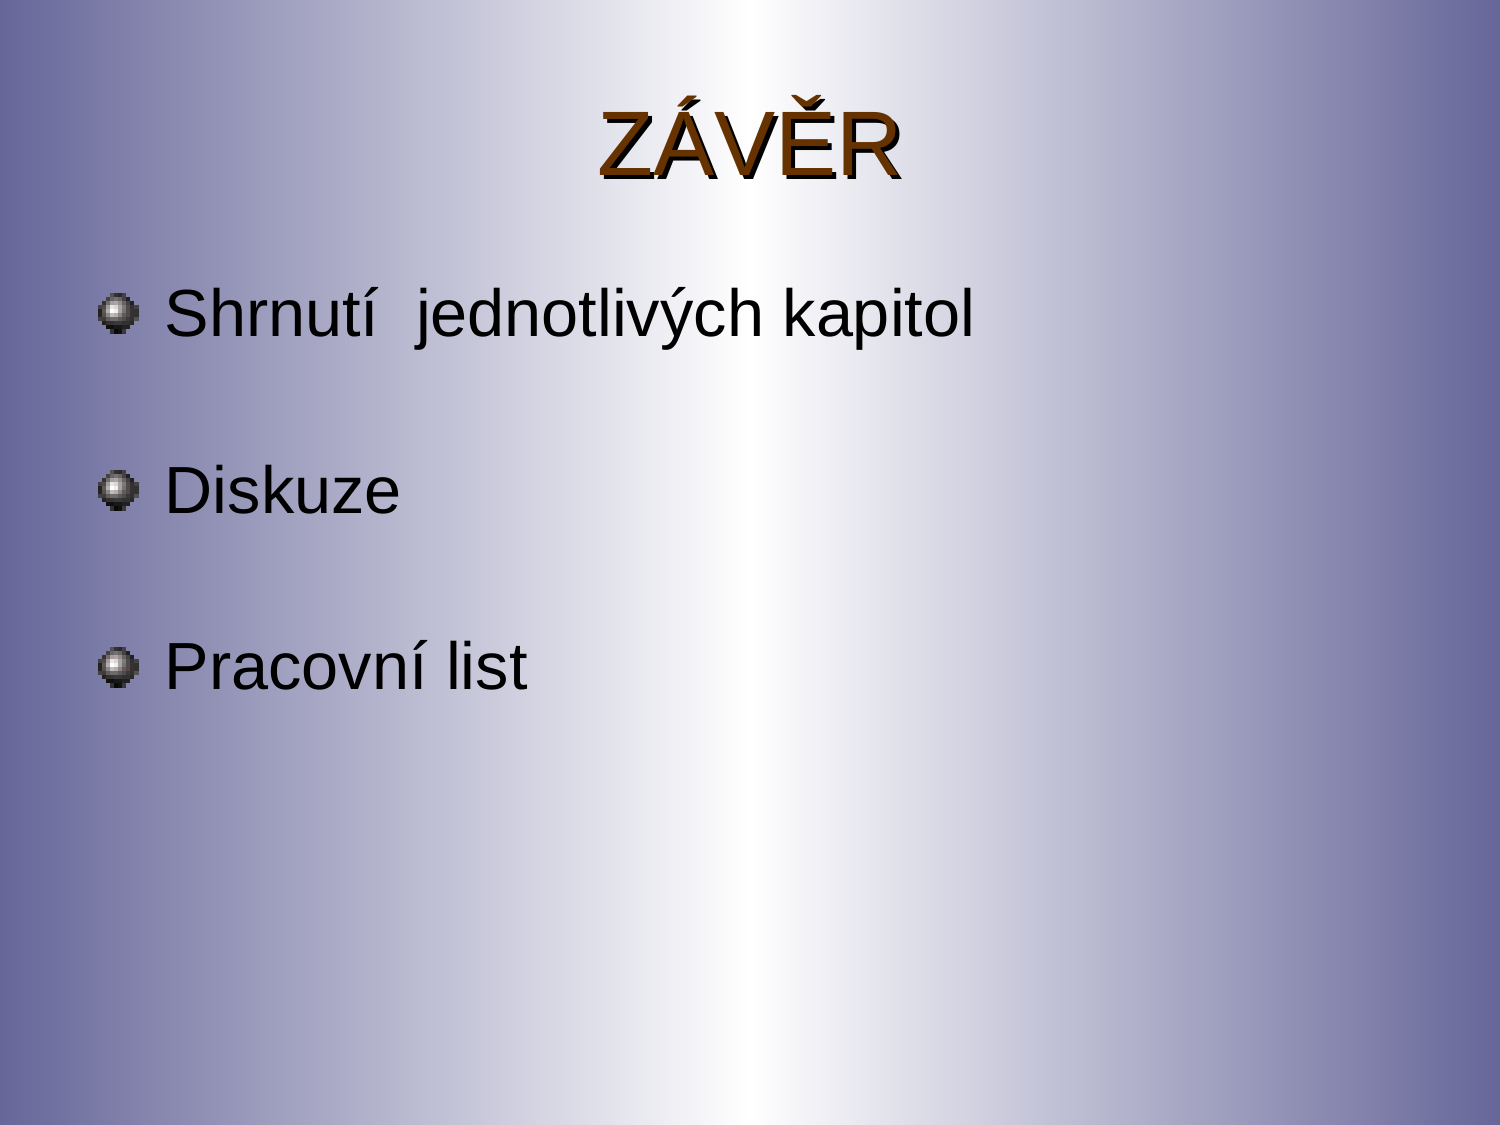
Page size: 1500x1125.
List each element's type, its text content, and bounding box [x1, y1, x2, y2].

title ZÁVĚR [75, 45, 1426, 233]
list Shrnutí jednotlivých kapitol Diskuze Pracovní list [75, 262, 1426, 1007]
